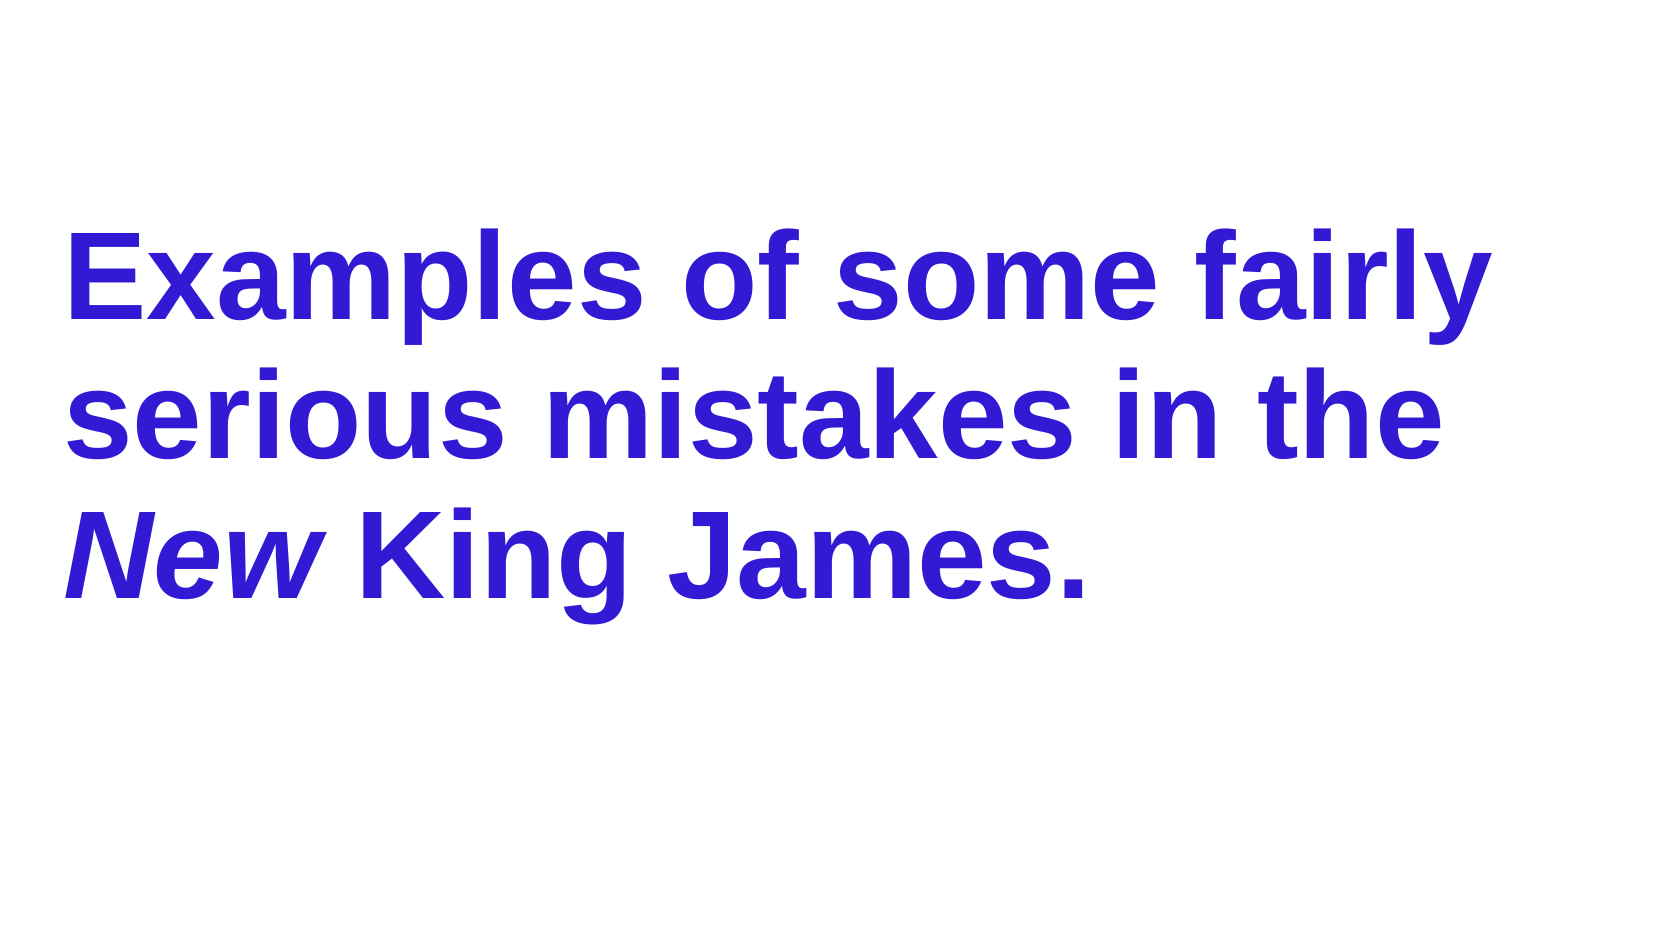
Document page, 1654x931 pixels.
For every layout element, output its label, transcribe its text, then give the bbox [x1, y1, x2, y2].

text_box Examples of some fairly serious mistakes in the New King James. [48, 198, 1595, 633]
